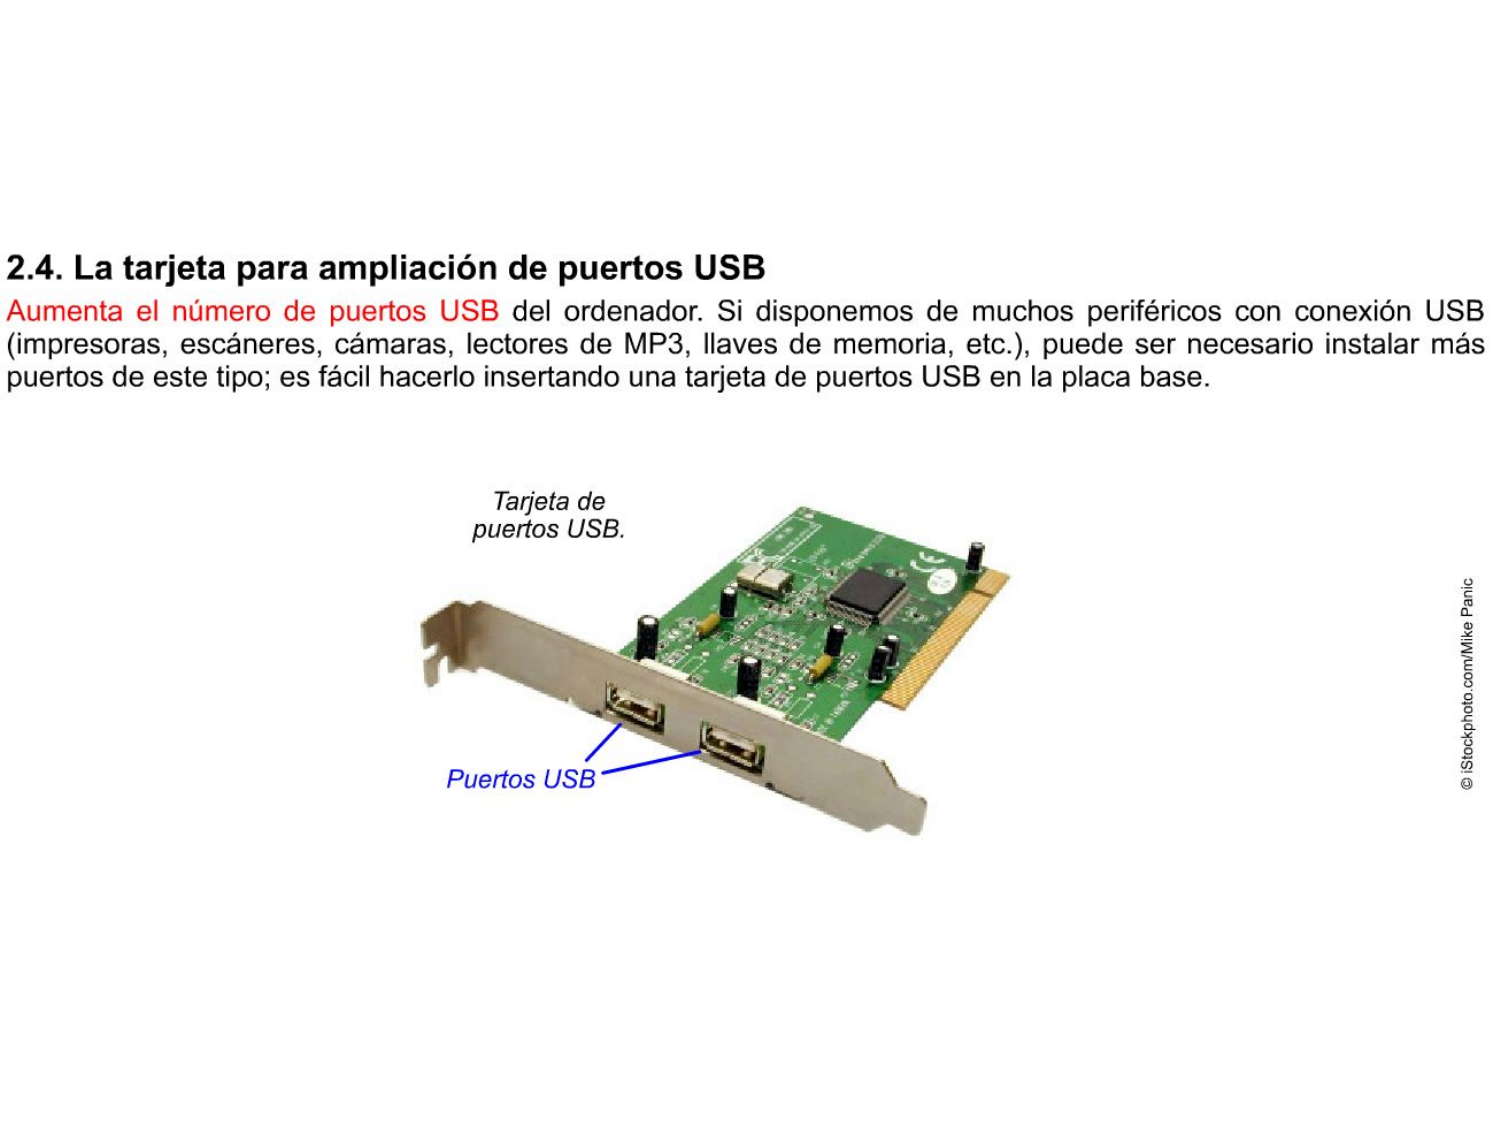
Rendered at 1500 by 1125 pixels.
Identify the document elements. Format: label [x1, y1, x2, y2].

picture [0, 235, 1500, 889]
